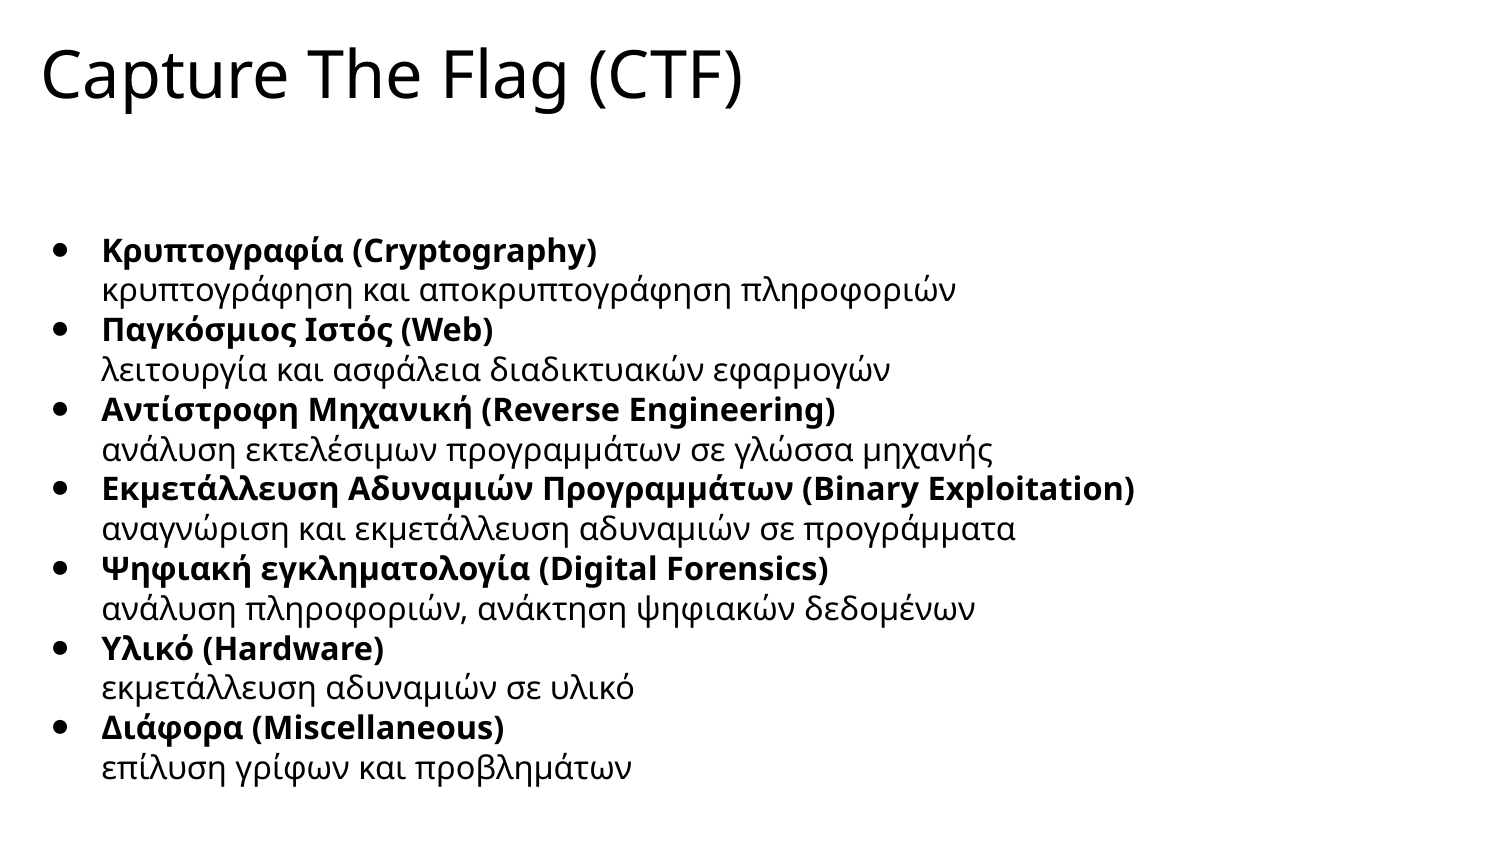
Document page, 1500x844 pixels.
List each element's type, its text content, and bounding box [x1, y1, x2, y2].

text_box Κρυπτογραφία (Cryptography) κρυπτογράφηση και αποκρυπτογράφηση πληροφοριών Παγκόσμιος Ιστός (Web) λειτουργία και ασφάλεια διαδικτυακών εφαρμογών Αντίστροφη Μηχανική (Reverse Engineering) ανάλυση εκτελέσιμων προγραμμάτων σε γλώσσα μηχανής Εκμετάλλευση Αδυναμιών Προγραμμάτων (Binary Exploitation) αναγνώριση και εκμετάλλευση αδυναμιών σε προγράμματα Ψηφιακή εγκληµατολογία (Digital Forensics) ανάλυση πληροφοριών, ανάκτηση ψηφιακών δεδομένων Υλικό (Hardware) εκμετάλλευση αδυναμιών σε υλικό Διάφορα (Miscellaneous) επίλυση γρίφων και προβλημάτων [17, 222, 1483, 802]
text_box Capture The Flag (CTF) >_Βασικές Κατηγορίες Δοκιμασιών [25, 23, 1436, 196]
